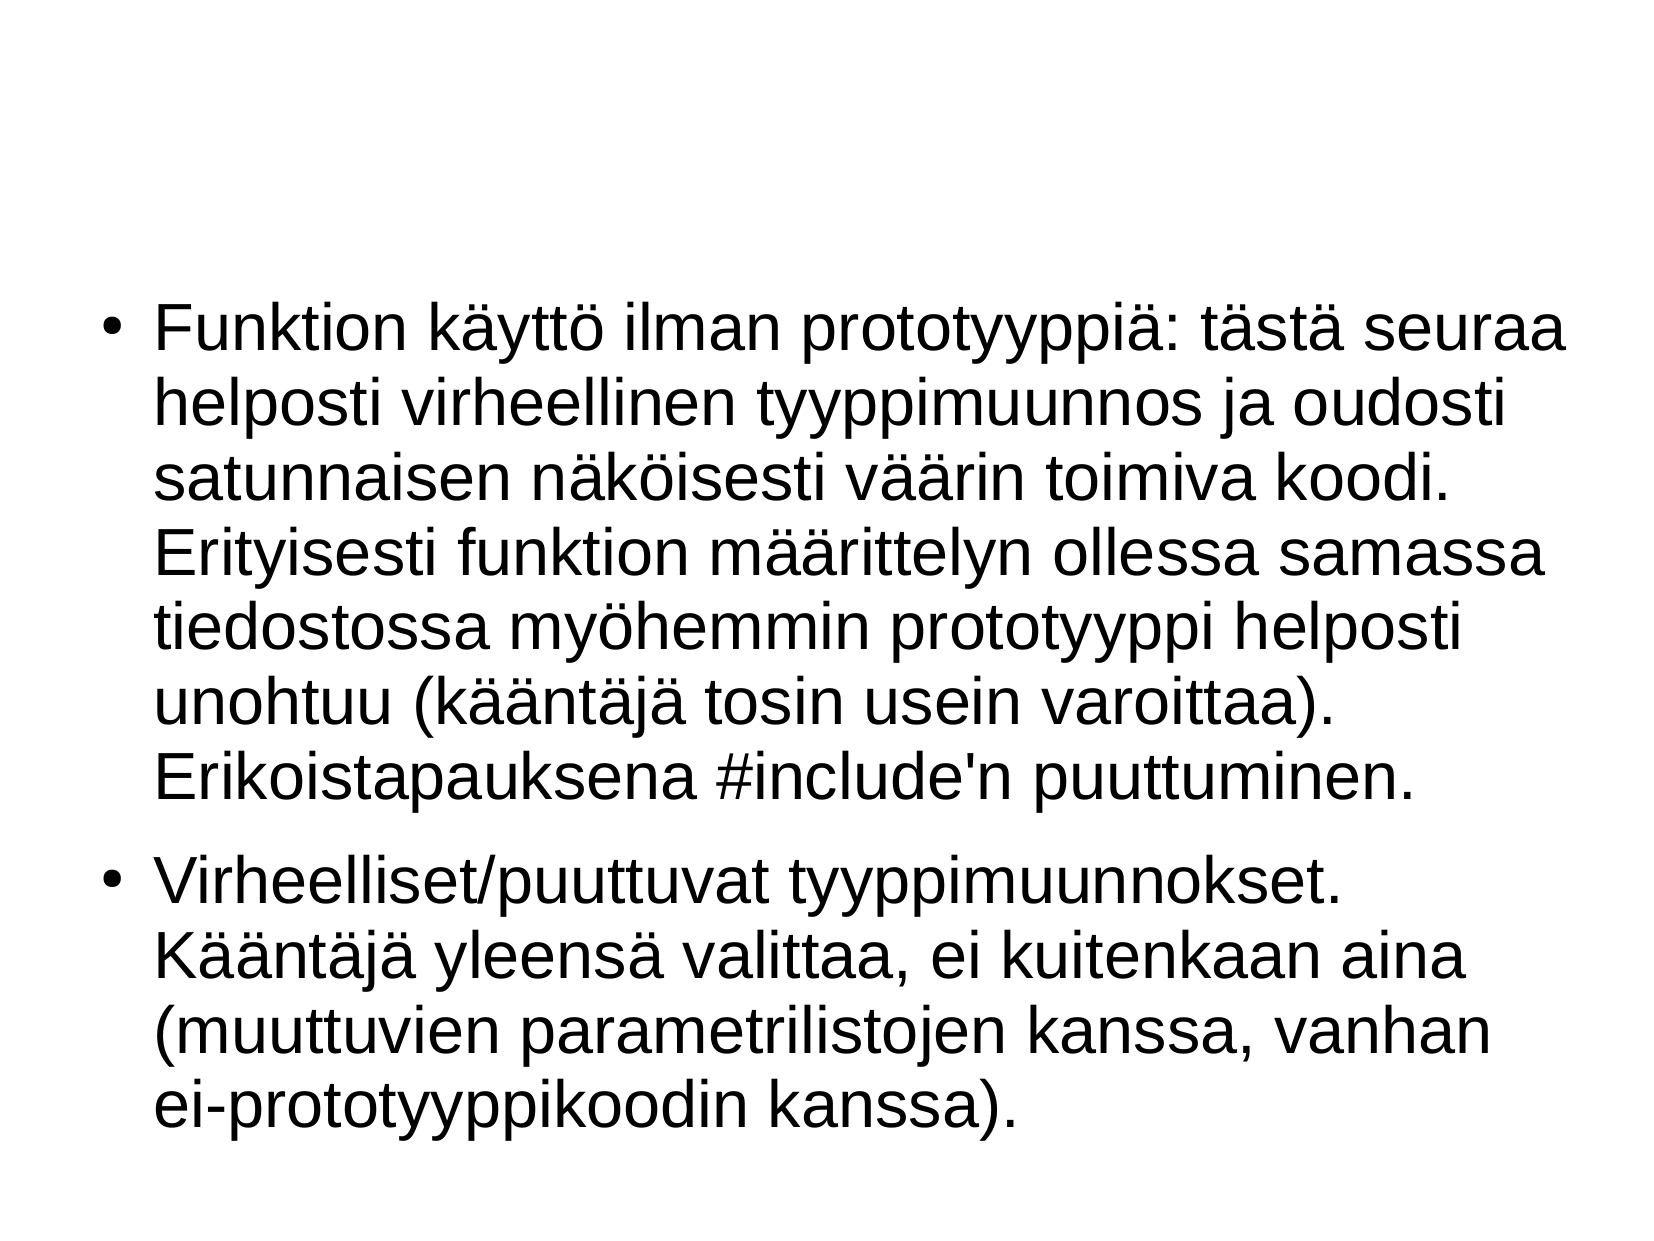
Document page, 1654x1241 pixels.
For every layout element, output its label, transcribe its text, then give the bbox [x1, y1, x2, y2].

list Funktion käyttö ilman prototyyppiä: tästä seuraa helposti virheellinen tyyppimuunnos ja oudosti satunnaisen näköisesti väärin toimiva koodi. Erityisesti funktion määrittelyn ollessa samassa tiedostossa myöhemmin prototyyppi helposti unohtuu (kääntäjä tosin usein varoittaa). Erikoistapauksena #include'n puuttuminen. Virheelliset/puuttuvat tyyppimuunnokset. Kääntäjä yleensä valittaa, ei kuitenkaan aina (muuttuvien parametrilistojen kanssa, vanhan ei-prototyyppikoodin kanssa). [82, 290, 1571, 1217]
